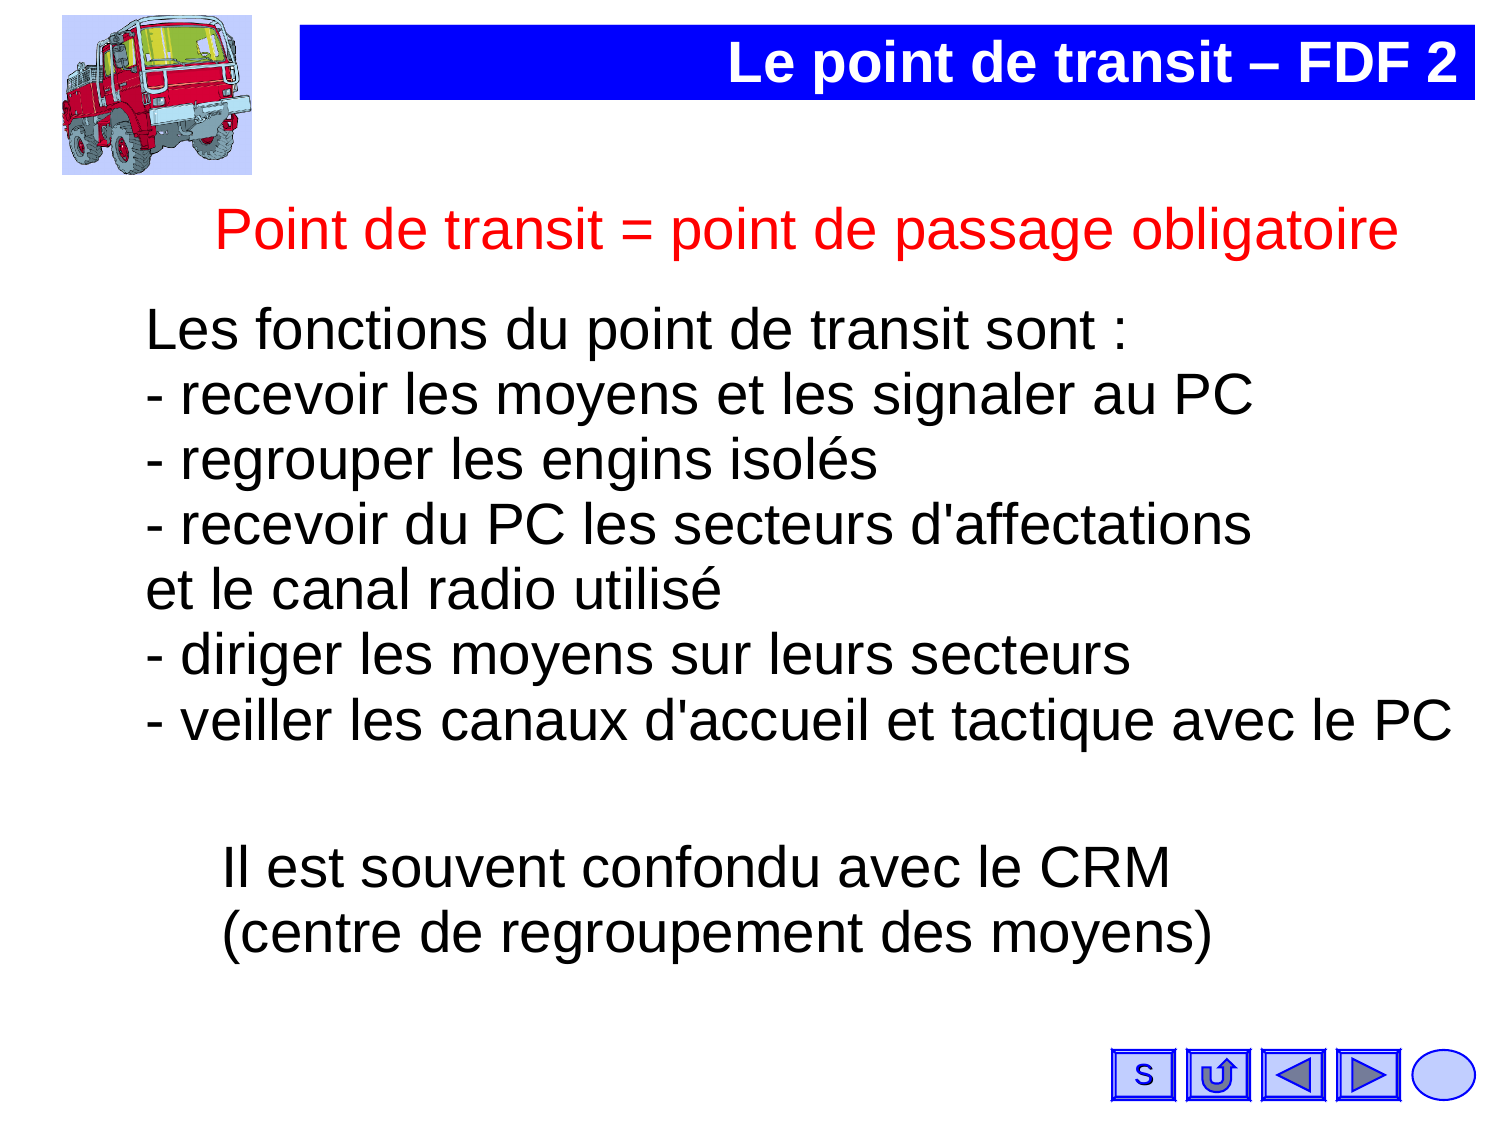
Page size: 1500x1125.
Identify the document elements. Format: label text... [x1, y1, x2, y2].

text_box [1412, 1049, 1476, 1101]
text_box Il est souvent confondu avec le CRM (centre de regroupement des moyens) [206, 826, 1231, 973]
text_box Point de transit = point de passage obligatoire [200, 188, 1418, 270]
text_box Le point de transit – FDF 2 [299, 24, 1475, 100]
text_box Les fonctions du point de transit sont : - recevoir les moyens et les signaler au PC - regrouper les engins isolés - recevoir du PC les secteurs d'affectations et le canal radio utilisé - diriger les moyens sur leurs secteurs - veiller les canaux d'accueil et tactique avec le PC [130, 289, 1487, 760]
